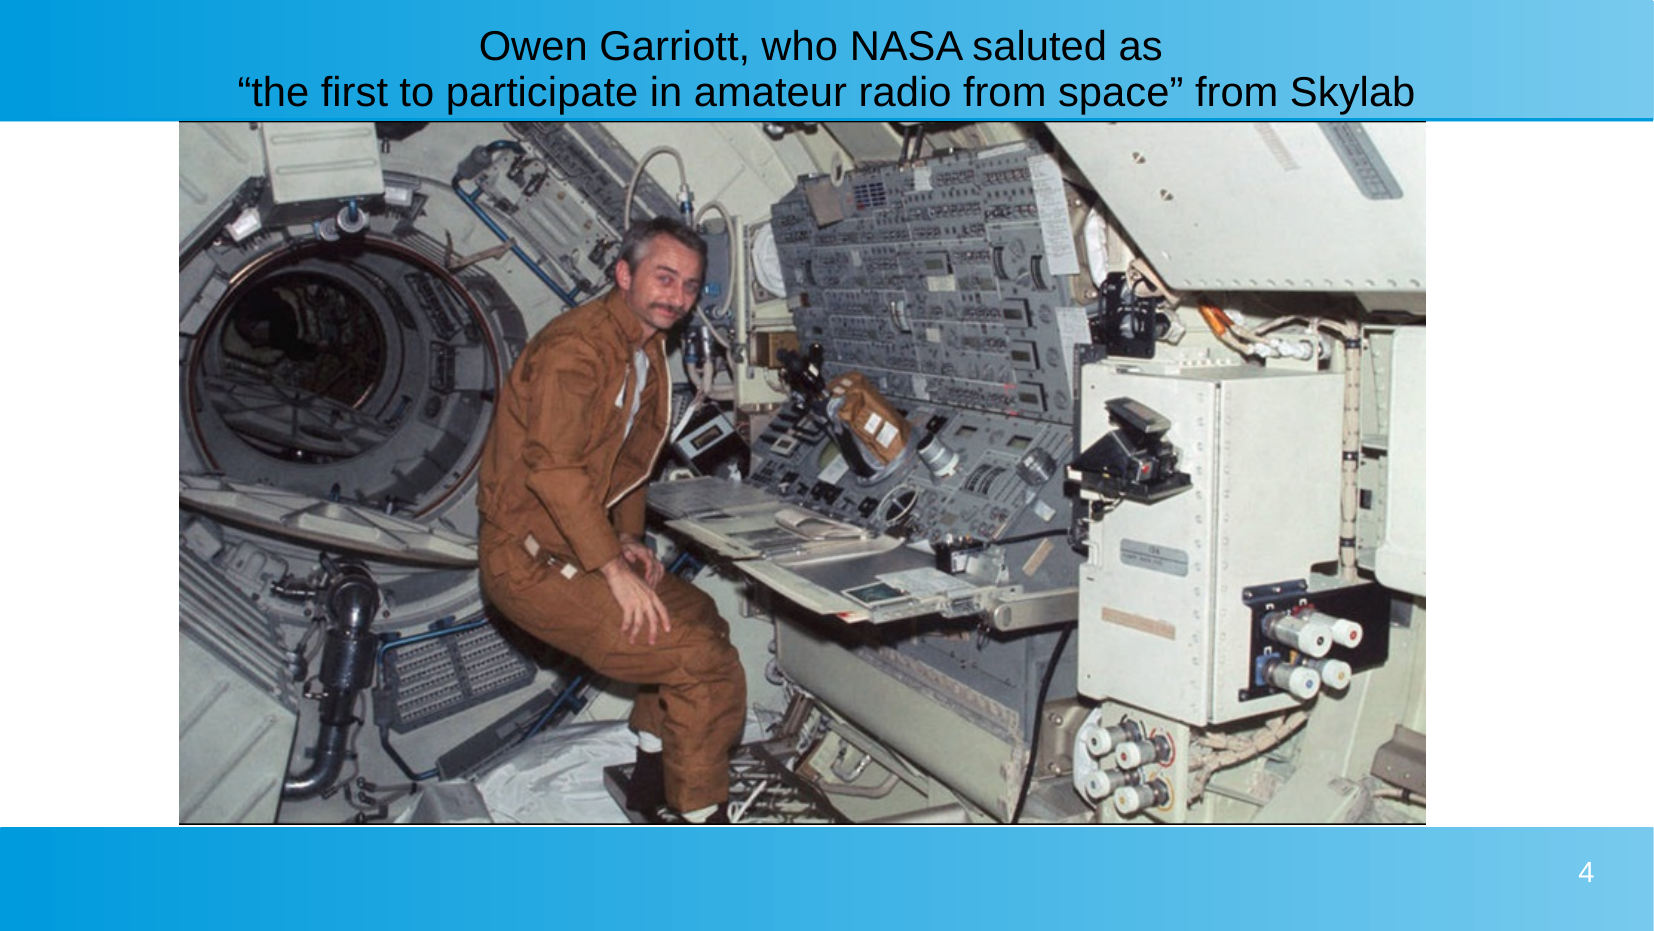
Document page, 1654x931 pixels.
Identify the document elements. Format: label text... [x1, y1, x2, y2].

picture [179, 122, 1426, 826]
title Owen Garriott, who NASA saluted as “the first to participate in amateur radio from space” from Skylab [59, 22, 1595, 116]
